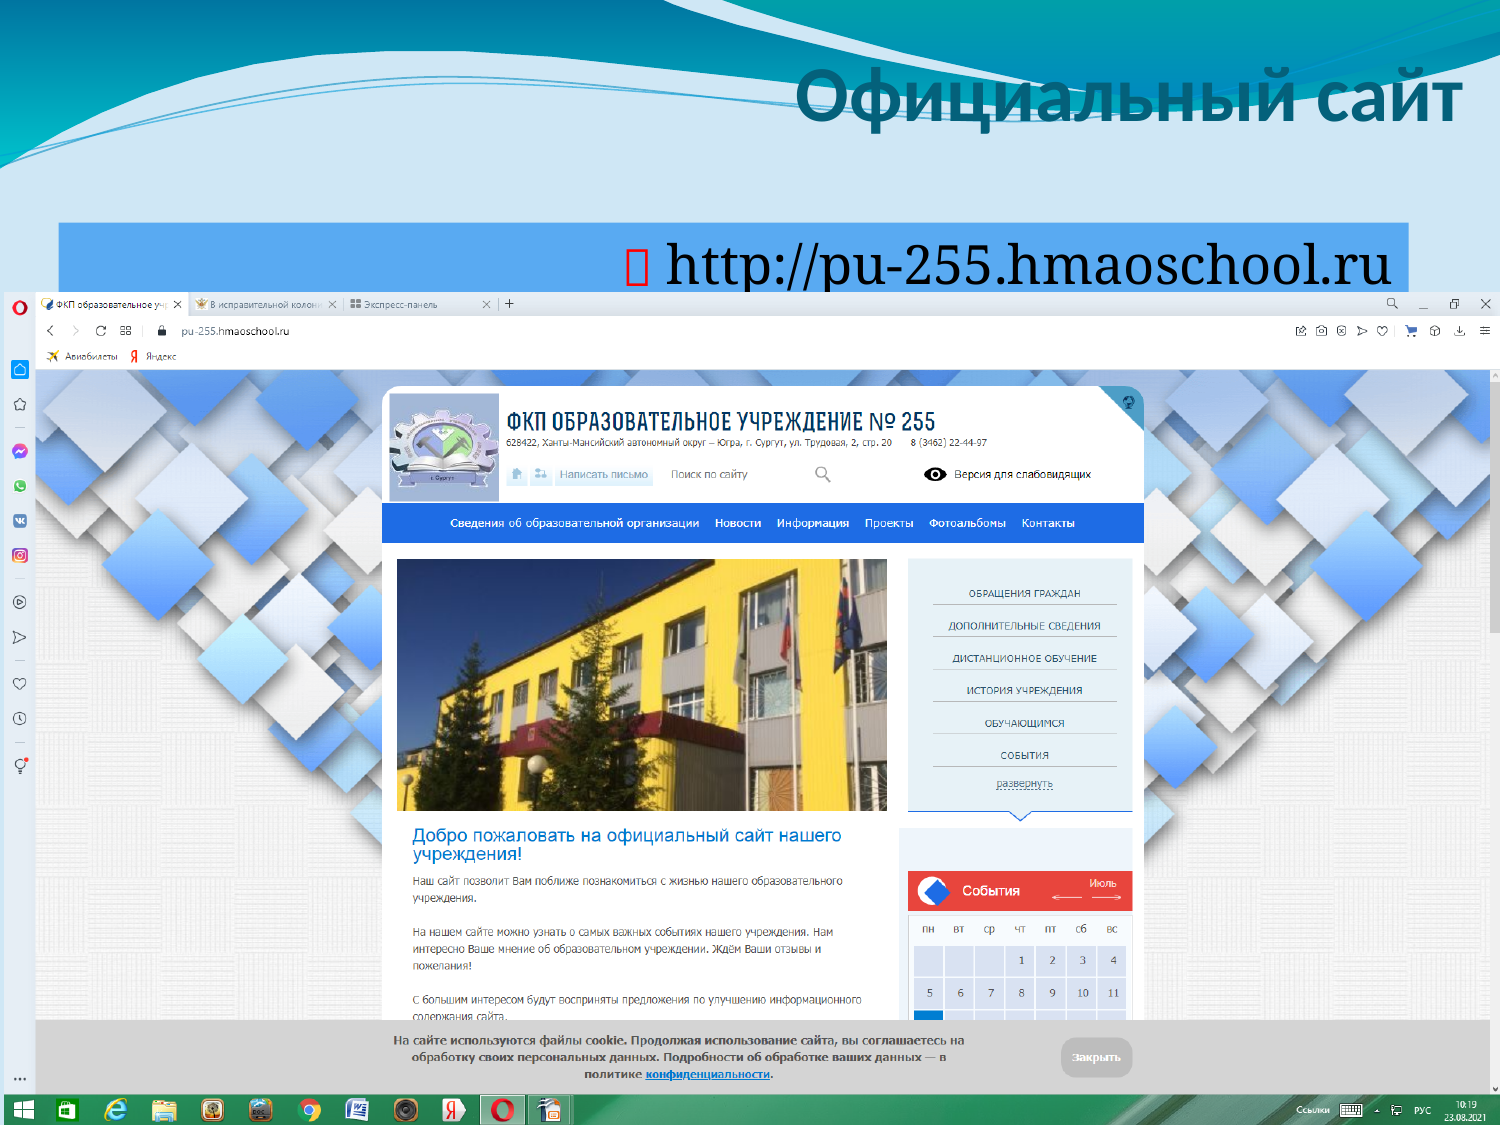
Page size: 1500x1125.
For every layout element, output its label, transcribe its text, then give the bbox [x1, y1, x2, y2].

title Официальный сайт [128, 35, 1479, 164]
picture [4, 292, 1500, 1125]
list http://pu-255.hmaoschool.ru [58, 222, 1409, 292]
